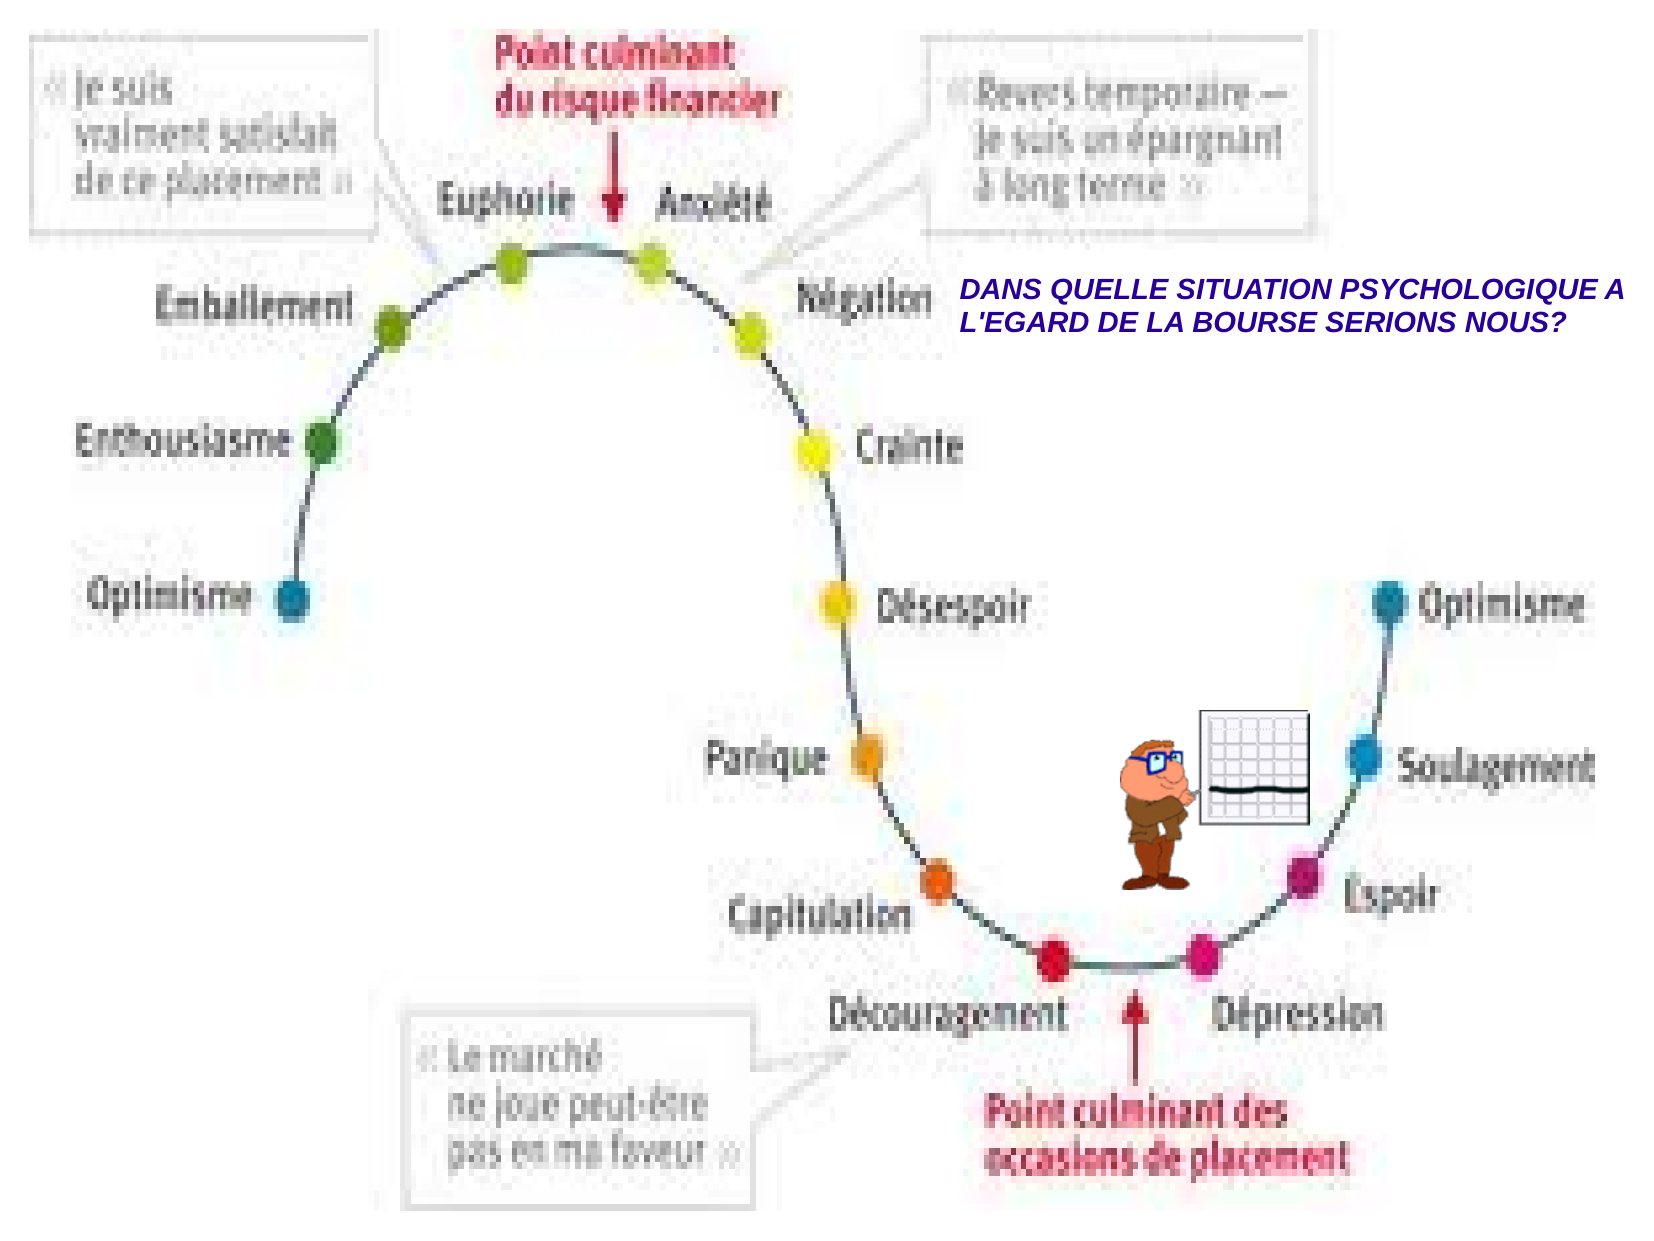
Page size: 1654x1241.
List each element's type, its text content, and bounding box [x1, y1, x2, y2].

picture [29, 29, 1595, 1211]
text_box DANS QUELLE SITUATION PSYCHOLOGIQUE A L'EGARD DE LA BOURSE SERIONS NOUS? [944, 265, 1654, 348]
